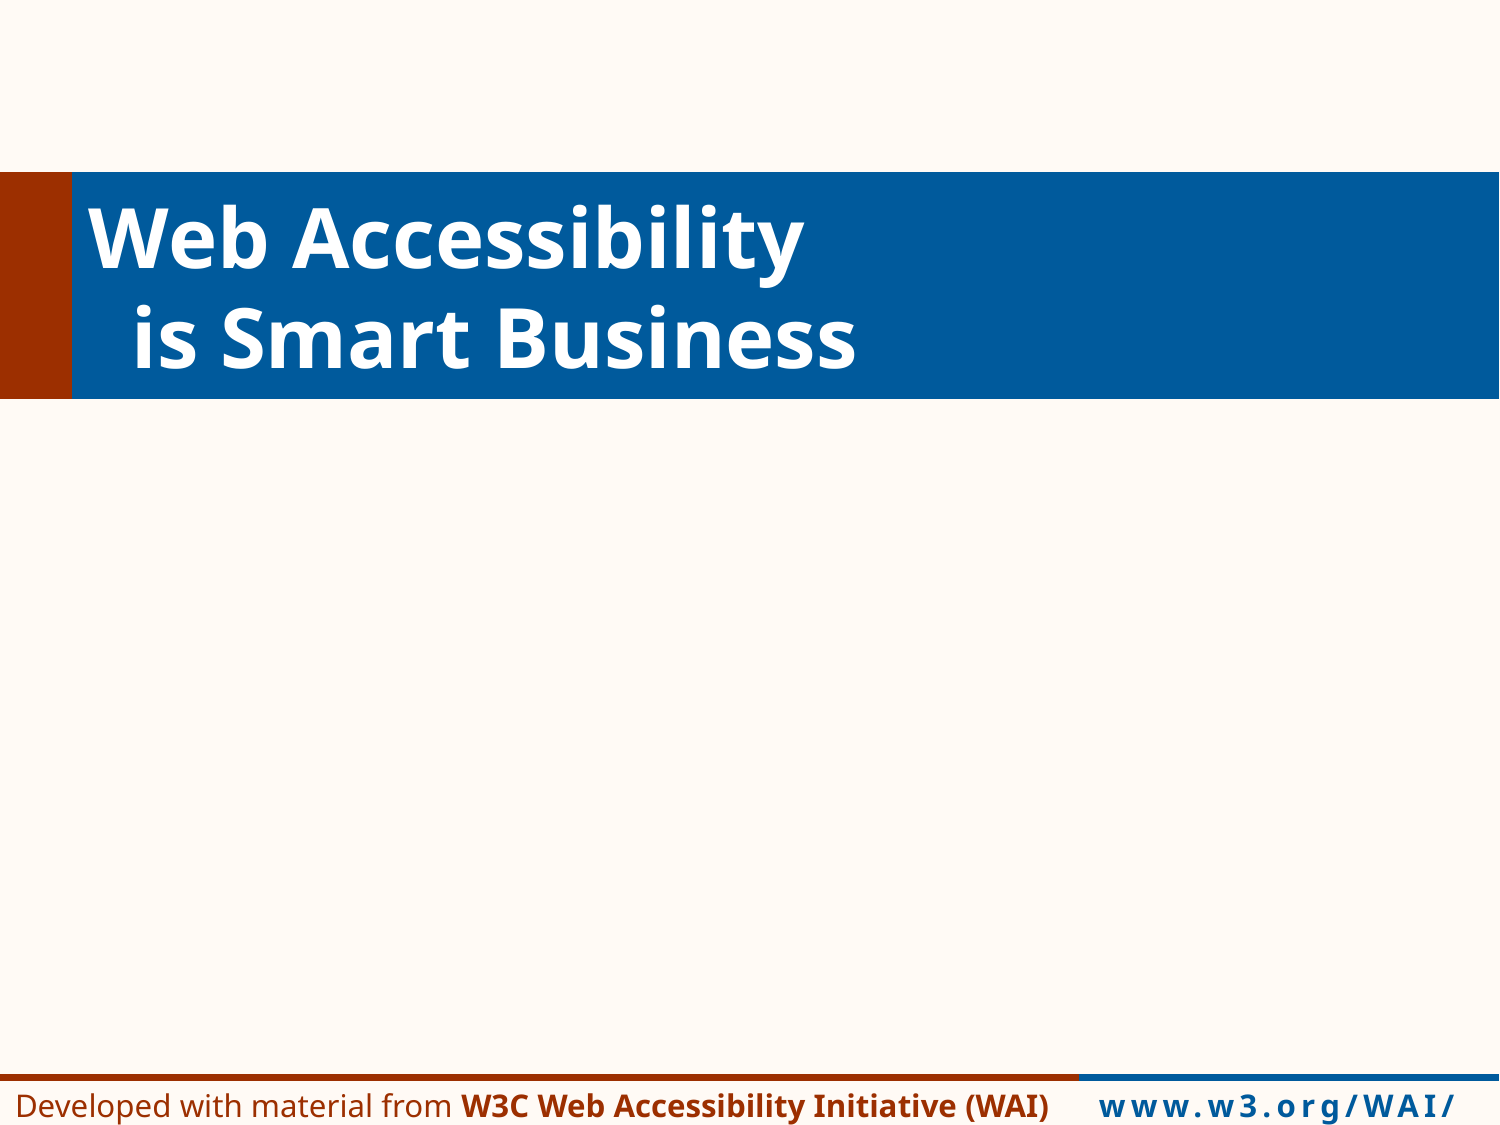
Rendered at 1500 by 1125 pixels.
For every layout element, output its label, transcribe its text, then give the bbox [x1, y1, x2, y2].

title Web Accessibility is Smart Business [73, 173, 1499, 399]
